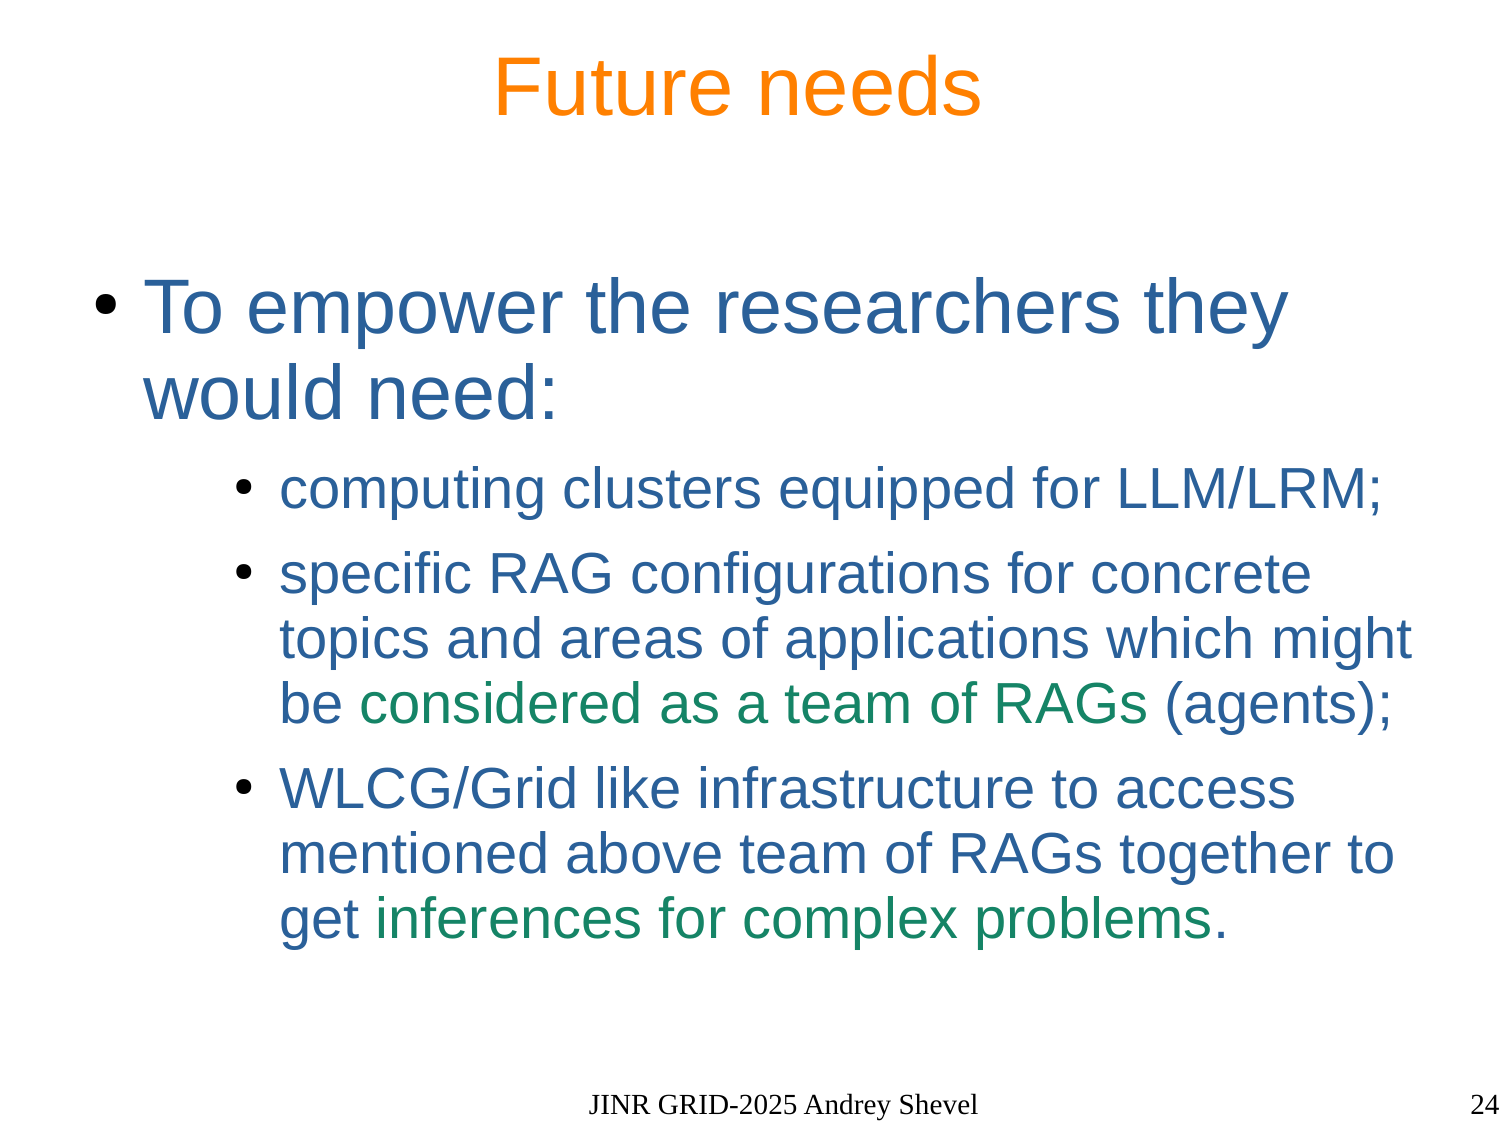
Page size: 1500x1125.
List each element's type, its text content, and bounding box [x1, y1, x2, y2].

list To empower the researchers they would need: computing clusters equipped for LLM/LRM; specific RAG configurations for concrete topics and areas of applications which might be considered as a team of RAGs (agents); WLCG/Grid like infrastructure to access mentioned above team of RAGs together to get inferences for complex problems. [75, 263, 1425, 1013]
title Future needs [25, 22, 1451, 150]
